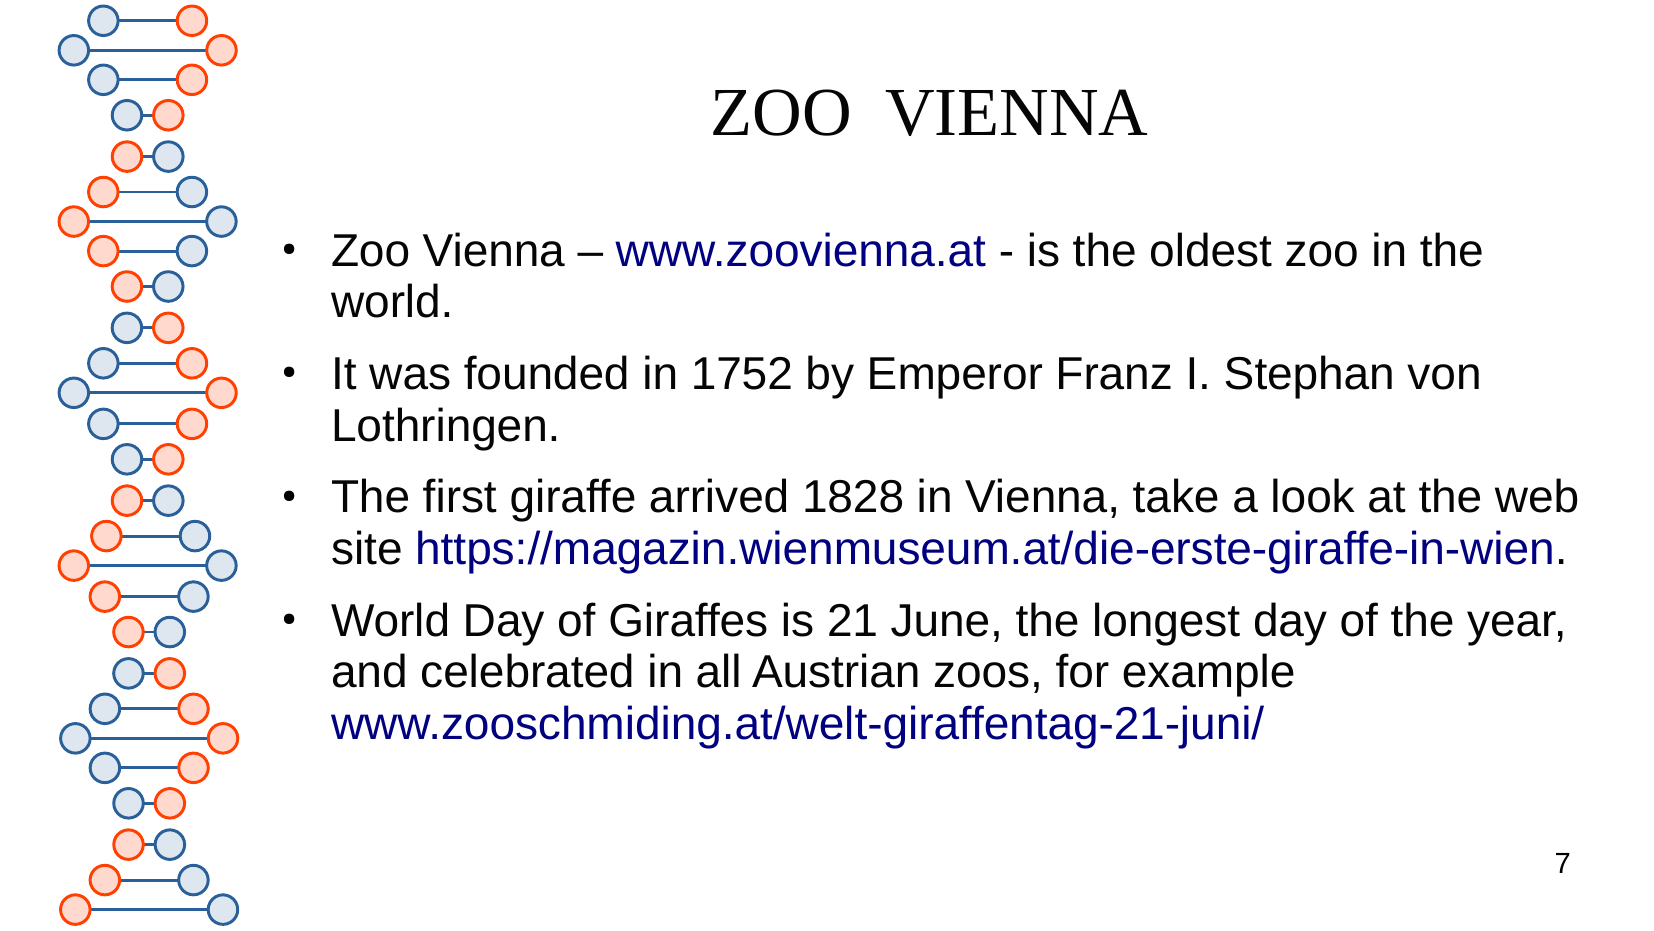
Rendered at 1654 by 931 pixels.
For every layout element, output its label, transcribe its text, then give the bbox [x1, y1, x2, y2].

title ZOO VIENNA [265, 35, 1595, 189]
list Zoo Vienna – www.zoovienna.at - is the oldest zoo in the world. It was founded in 1752 by Emperor Franz I. Stephan von Lothringen. The first giraffe arrived 1828 in Vienna, take a look at the web site https://magazin.wienmuseum.at/die-erste-giraffe-in-wien. World Day of Giraffes is 21 June, the longest day of the year, and celebrated in all Austrian zoos, for example www.zooschmiding.at/welt-giraffentag-21-juni/ [265, 224, 1595, 764]
